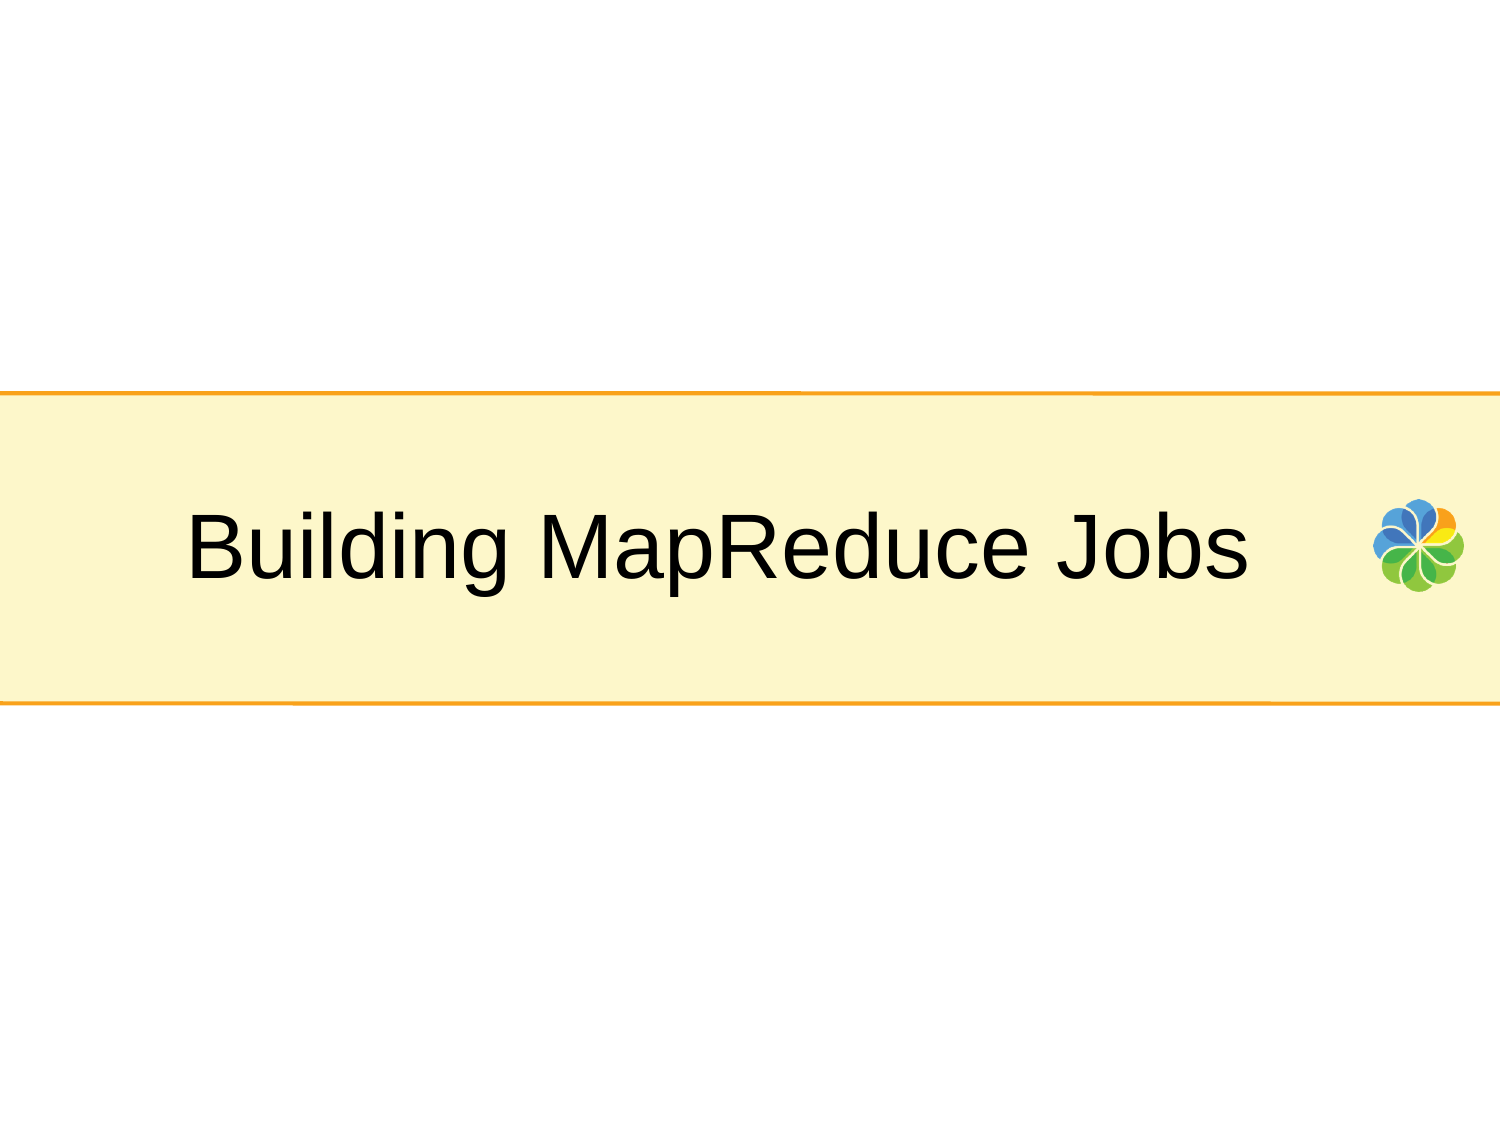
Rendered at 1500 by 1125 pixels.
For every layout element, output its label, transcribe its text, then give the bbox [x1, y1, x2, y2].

title Building MapReduce Jobs [43, 479, 1394, 618]
picture [1394, 499, 1464, 592]
